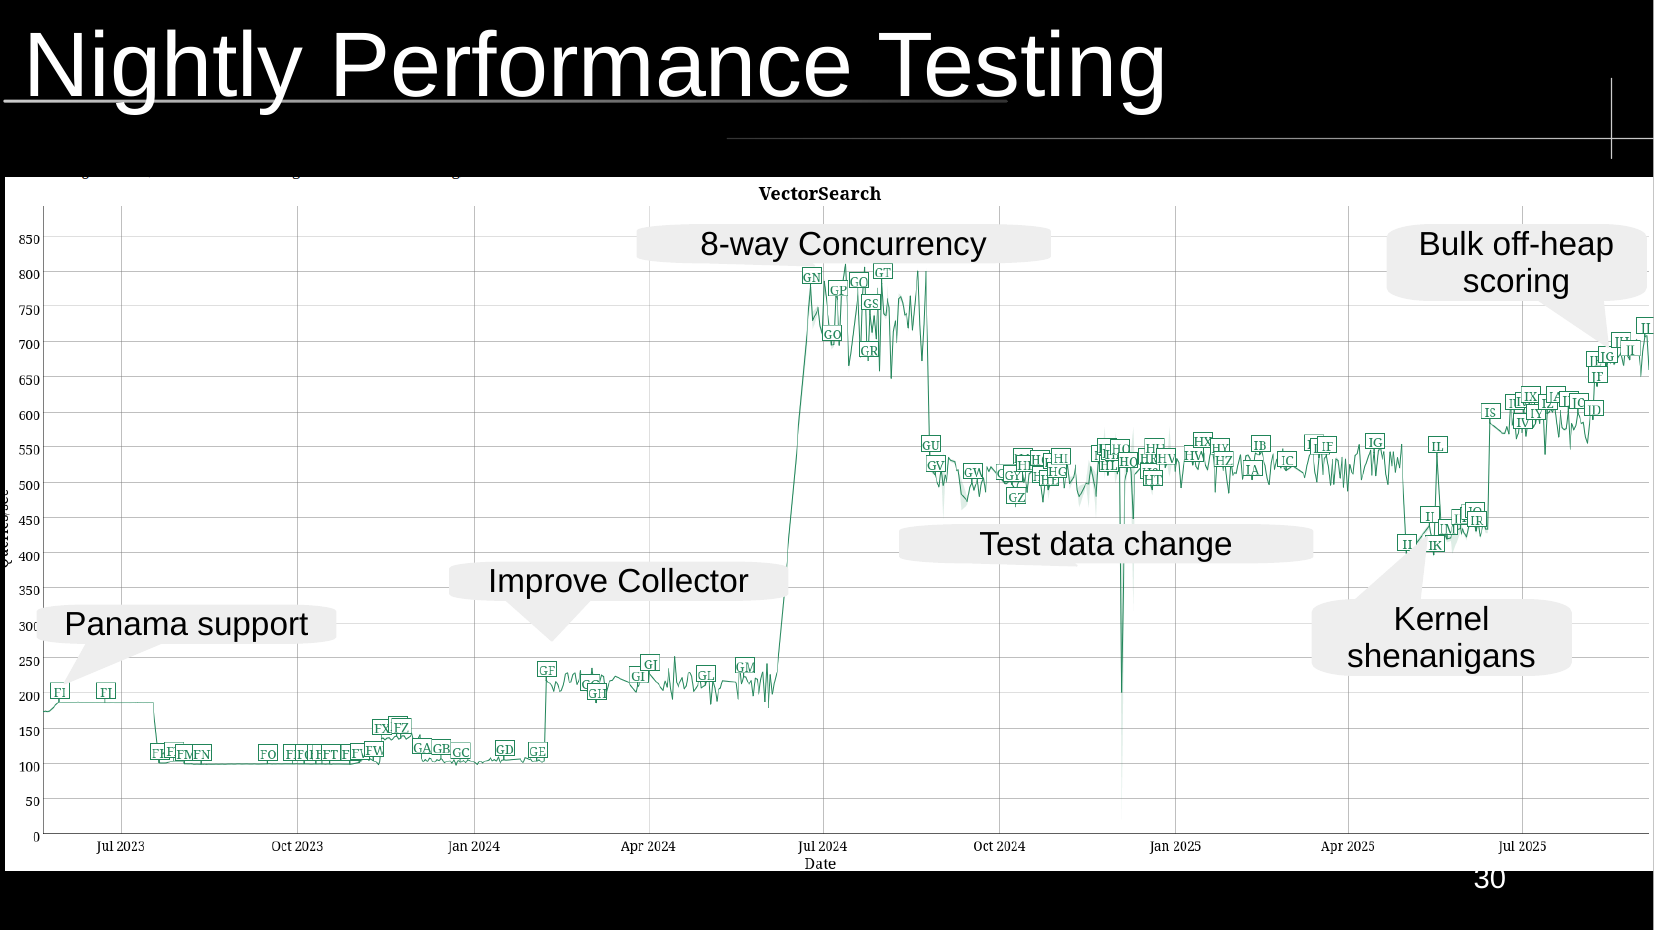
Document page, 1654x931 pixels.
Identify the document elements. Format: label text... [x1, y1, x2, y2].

text_box Improve Collector [449, 562, 788, 641]
title Nightly Performance Testing [23, 11, 1589, 119]
text_box Kernel shenanigans [1312, 536, 1571, 676]
text_box 8-way Concurrency [637, 224, 1051, 266]
text_box Test data change [899, 524, 1313, 566]
picture [5, 177, 1654, 871]
text_box Bulk off-heap scoring [1387, 225, 1646, 348]
text_box Panama support [37, 605, 336, 684]
